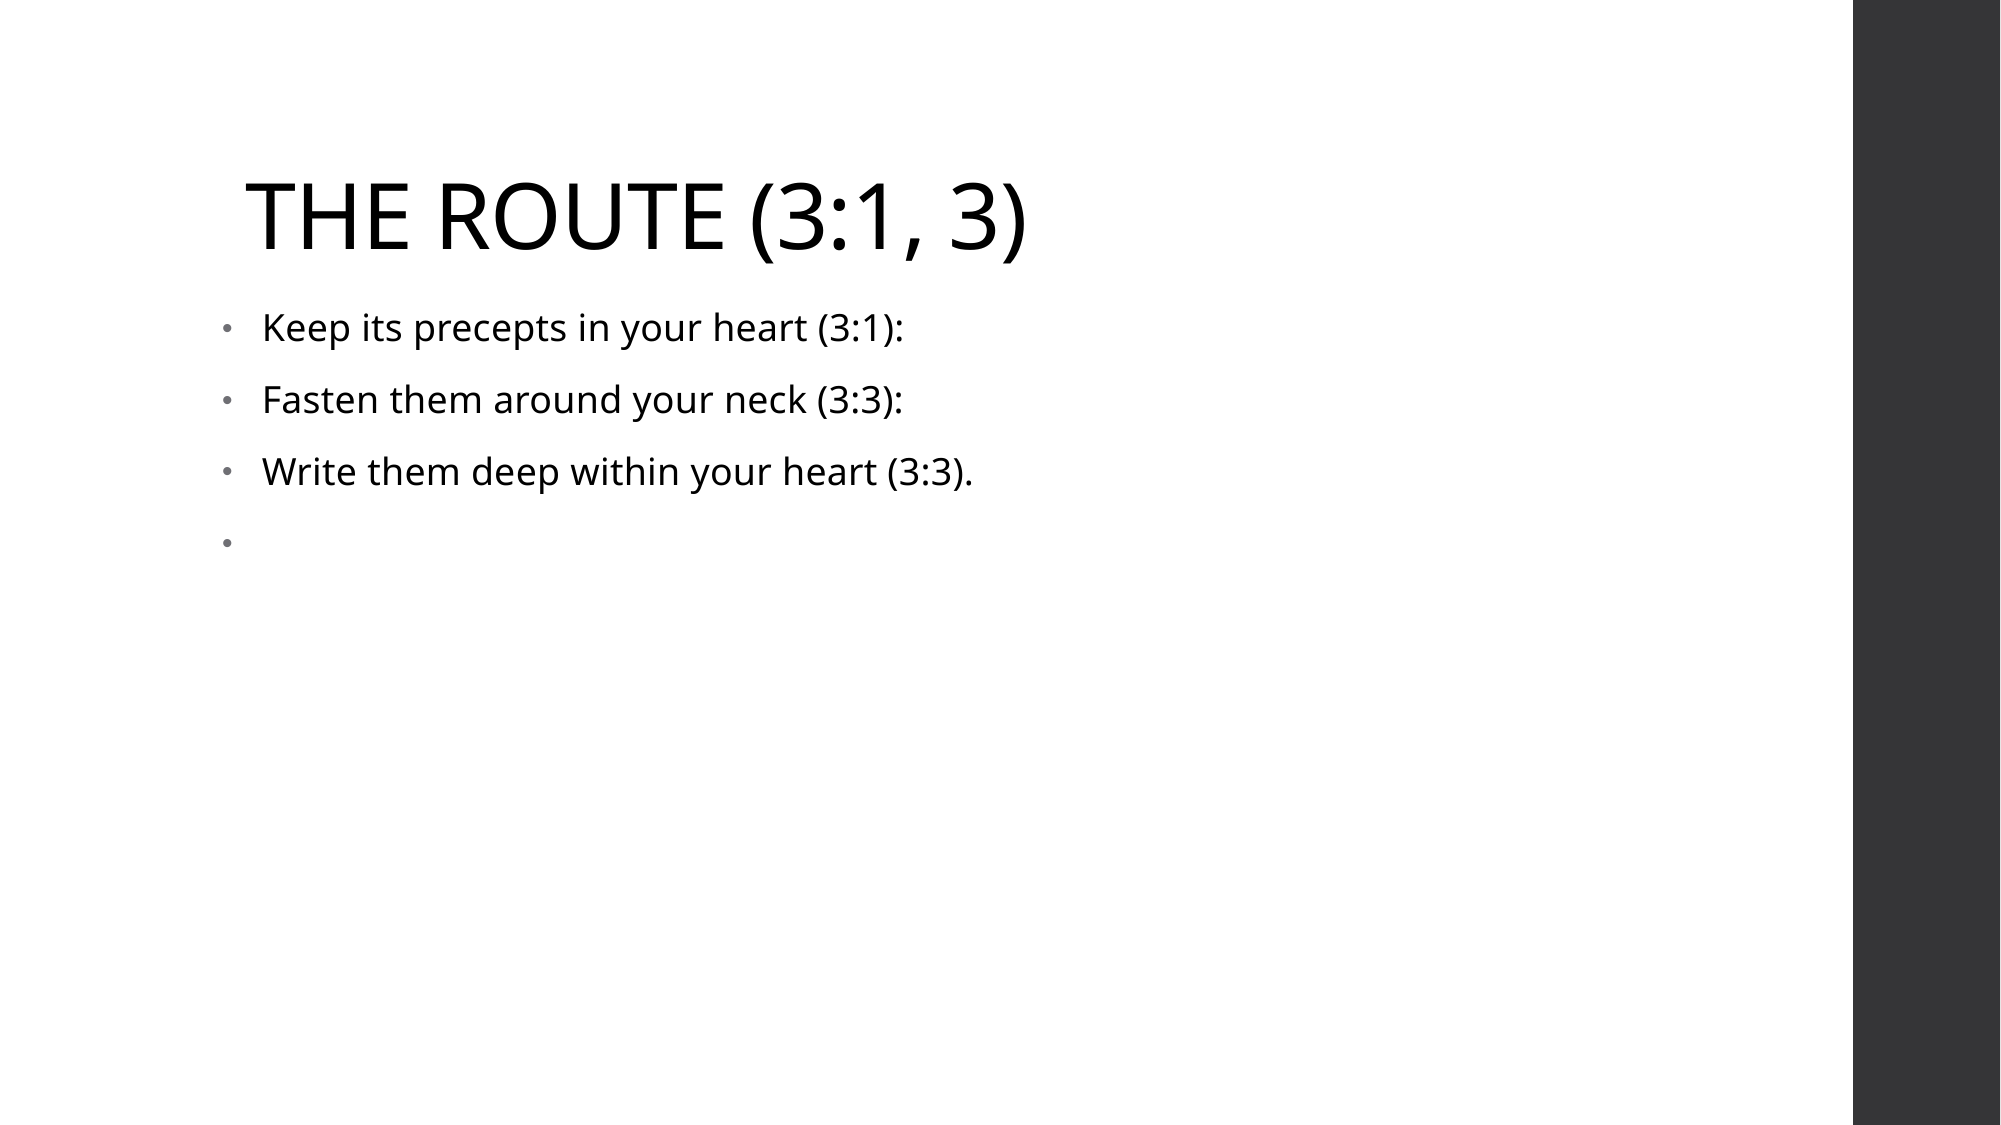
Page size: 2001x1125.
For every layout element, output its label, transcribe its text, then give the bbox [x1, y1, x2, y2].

list Keep its precepts in your heart (3:1): Fasten them around your neck (3:3): Write them deep within your heart (3:3). [206, 299, 1617, 1014]
title THE ROUTE (3:1, 3) [206, 60, 1797, 278]
